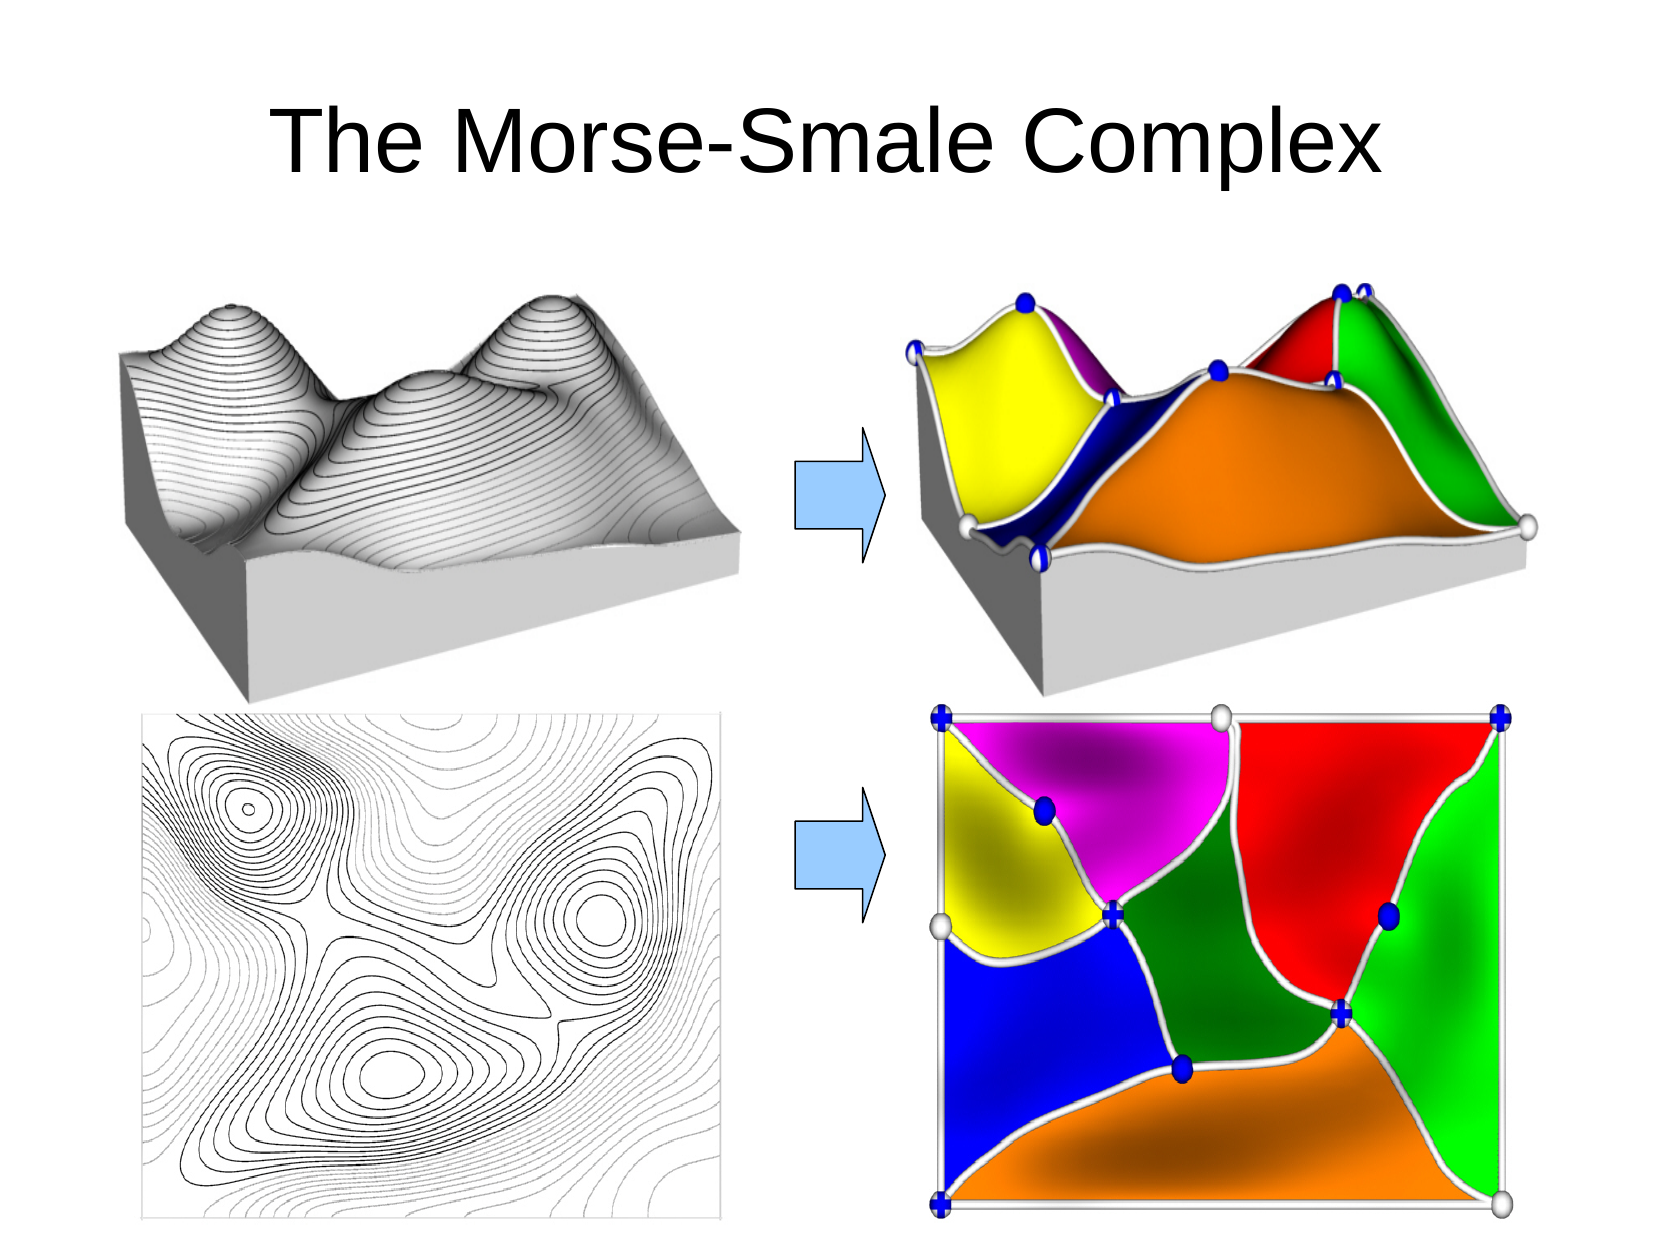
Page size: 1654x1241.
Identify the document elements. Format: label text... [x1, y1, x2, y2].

picture [134, 710, 728, 1225]
picture [112, 284, 742, 705]
text_box [795, 427, 886, 563]
title The Morse-Smale Complex [82, 49, 1571, 257]
picture [900, 283, 1546, 698]
picture [929, 701, 1518, 1223]
text_box [795, 787, 886, 923]
